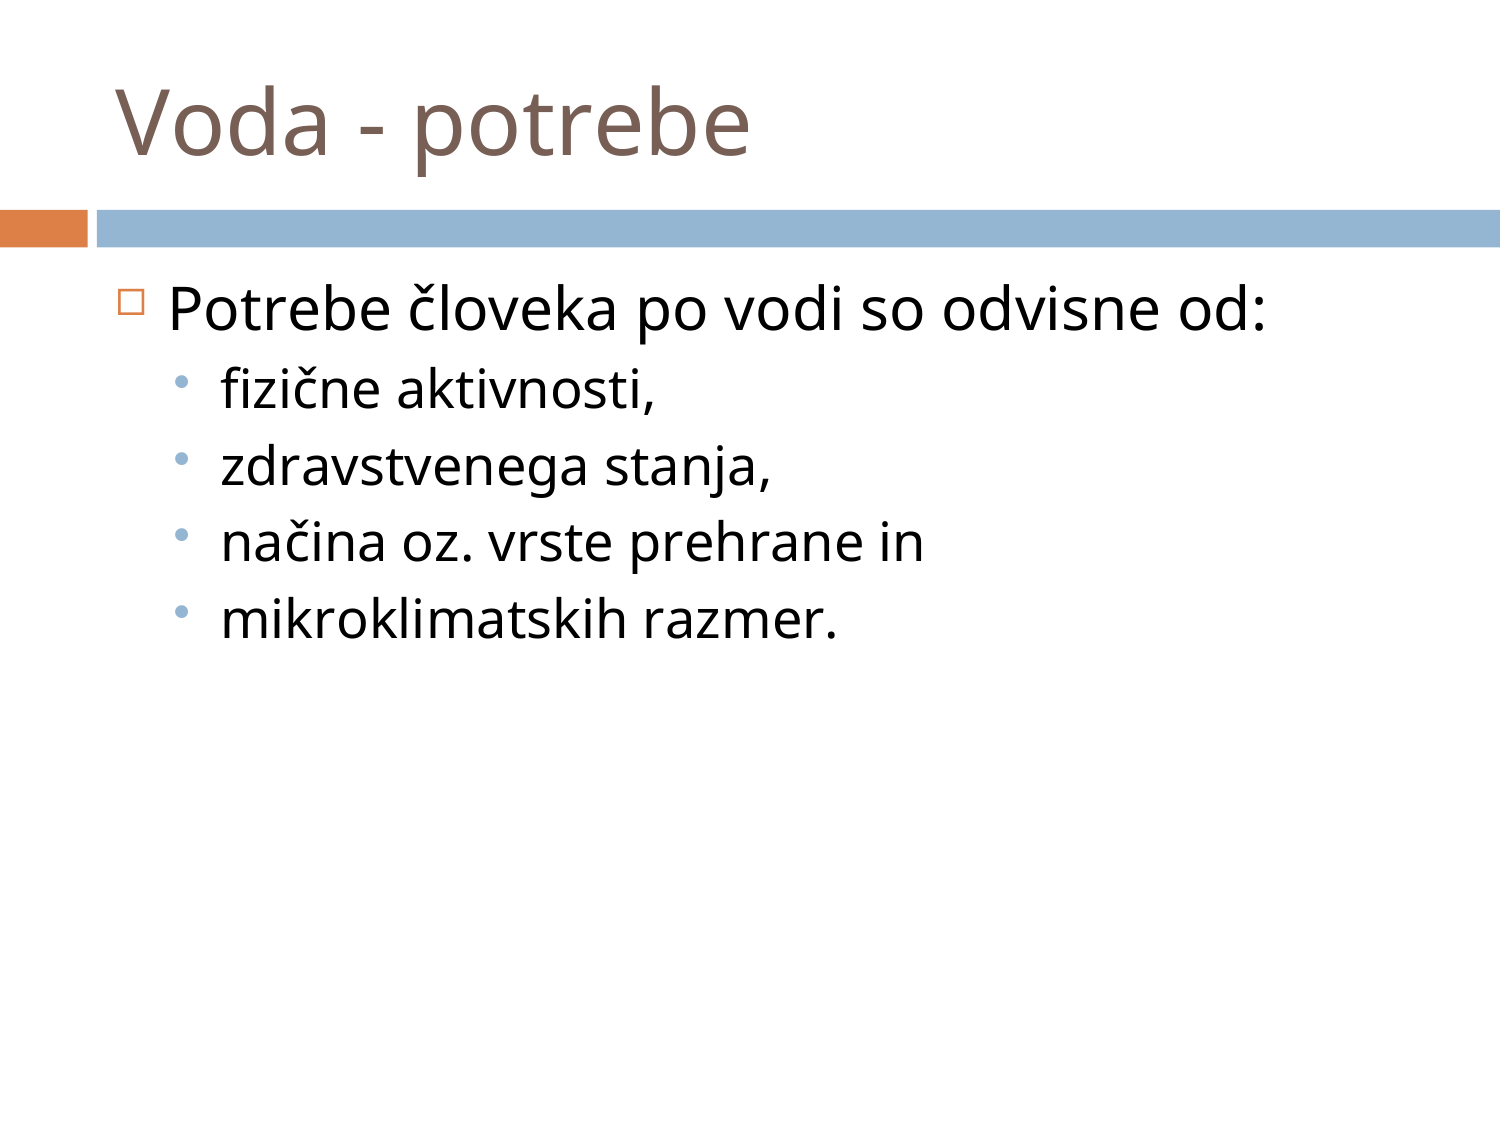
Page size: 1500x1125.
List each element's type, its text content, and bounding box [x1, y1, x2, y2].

list Potrebe človeka po vodi so odvisne od: fizične aktivnosti, zdravstvenega stanja, načina oz. vrste prehrane in mikroklimatskih razmer. [100, 262, 1438, 1001]
title Voda - potrebe [100, 37, 1438, 201]
